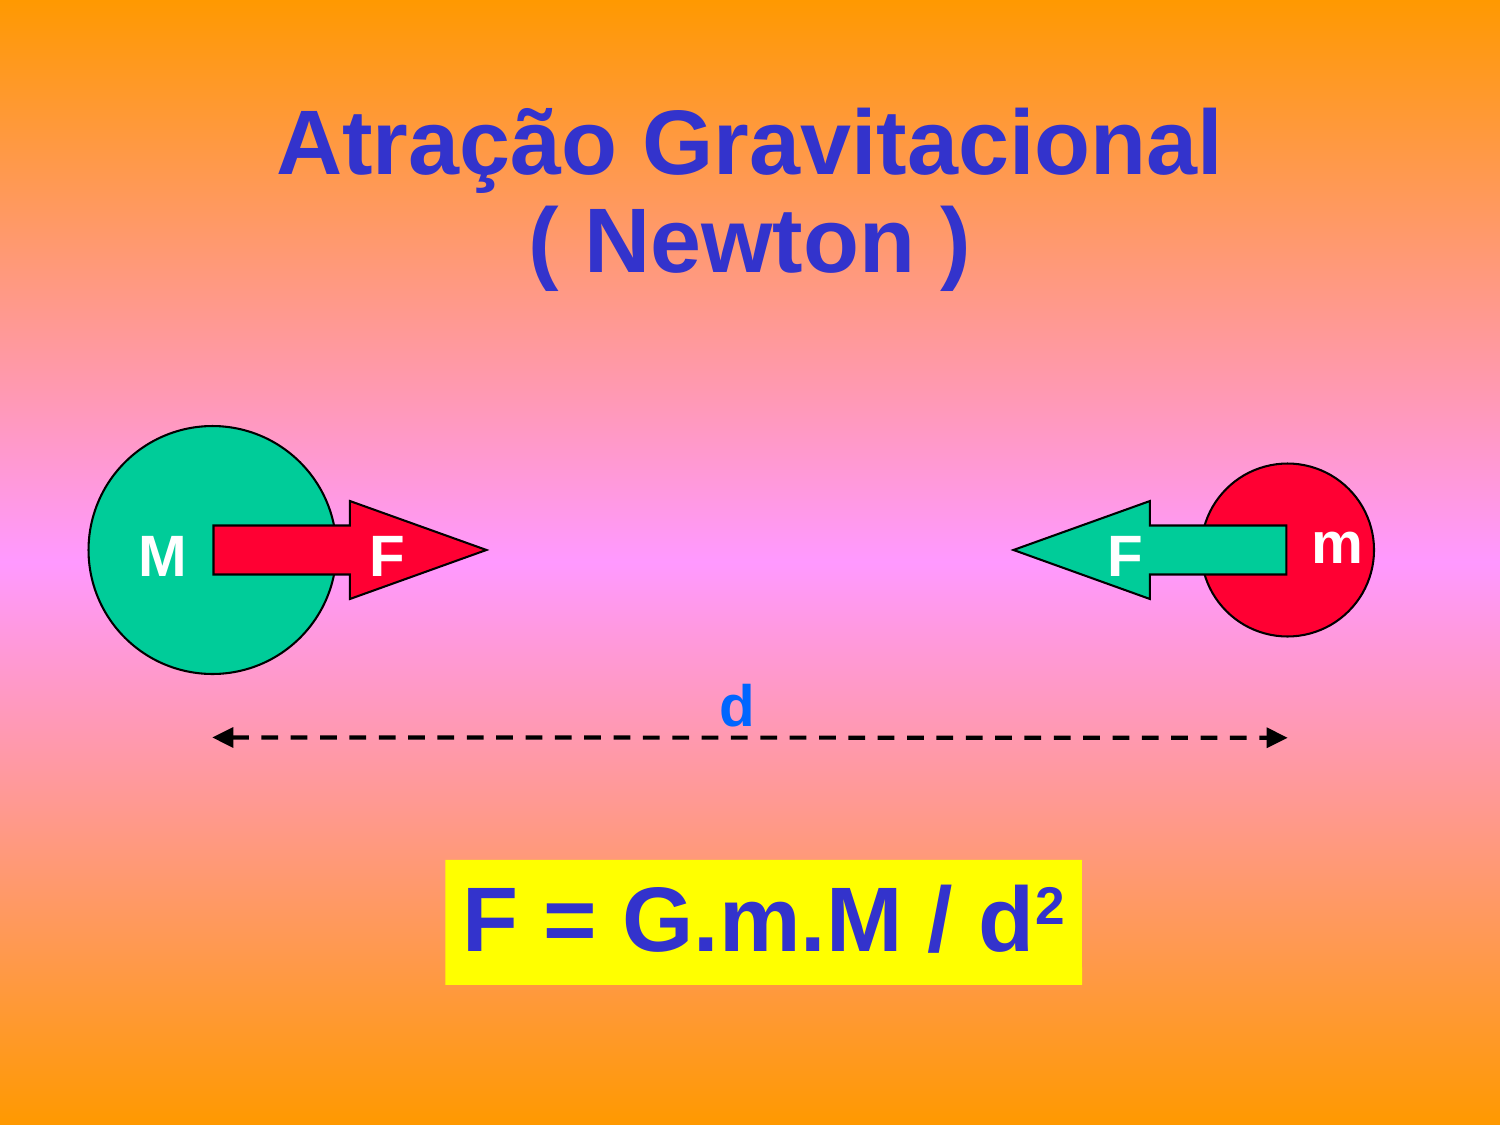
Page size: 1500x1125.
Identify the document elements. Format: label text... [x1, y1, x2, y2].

text_box [214, 501, 387, 599]
text_box [421, 526, 487, 574]
text_box m [1296, 502, 1379, 585]
text_box d [704, 664, 771, 748]
text_box F [1092, 514, 1159, 598]
title Atração Gravitacional ( Newton ) [112, 70, 1388, 318]
text_box F = G.m.M / d2 [447, 859, 1081, 981]
text_box [1204, 463, 1367, 637]
text_box M [123, 514, 203, 598]
text_box [445, 859, 1083, 985]
text_box F [354, 514, 421, 598]
